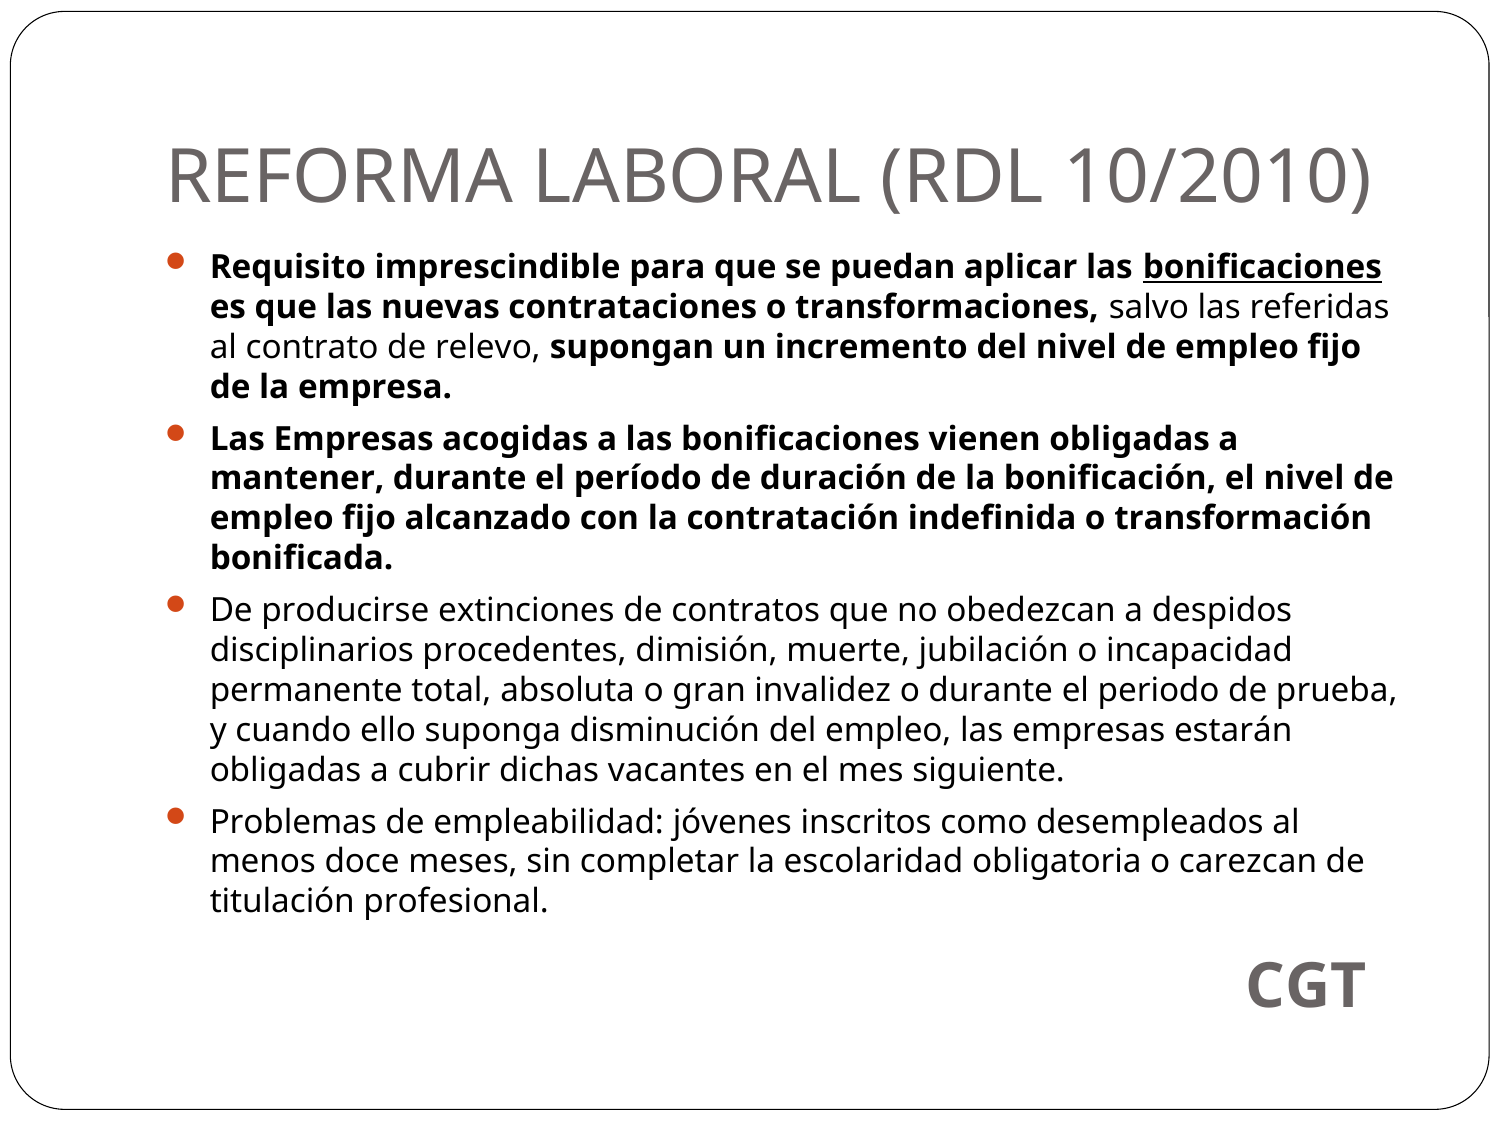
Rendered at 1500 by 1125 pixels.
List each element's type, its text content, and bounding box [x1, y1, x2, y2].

list Requisito imprescindible para que se puedan aplicar las bonificaciones es que las nuevas contrataciones o transformaciones, salvo las referidas al contrato de relevo, supongan un incremento del nivel de empleo fijo de la empresa. Las Empresas acogidas a las bonificaciones vienen obligadas a mantener, durante el período de duración de la bonificación, el nivel de empleo fijo alcanzado con la contratación indefinida o transformación bonificada. De producirse extinciones de contratos que no obedezcan a despidos disciplinarios procedentes, dimisión, muerte, jubilación o incapacidad permanente total, absoluta o gran invalidez o durante el periodo de prueba, y cuando ello suponga disminución del empleo, las empresas estarán obligadas a cubrir dichas vacantes en el mes siguiente. Problemas de empleabilidad: jóvenes inscritos como desempleados al menos doce meses, sin completar la escolaridad obligatoria o carezcan de titulación profesional. [150, 237, 1426, 1019]
title REFORMA LABORAL (RDL 10/2010) [150, 29, 1426, 233]
text_box CGT [1230, 937, 1500, 1028]
